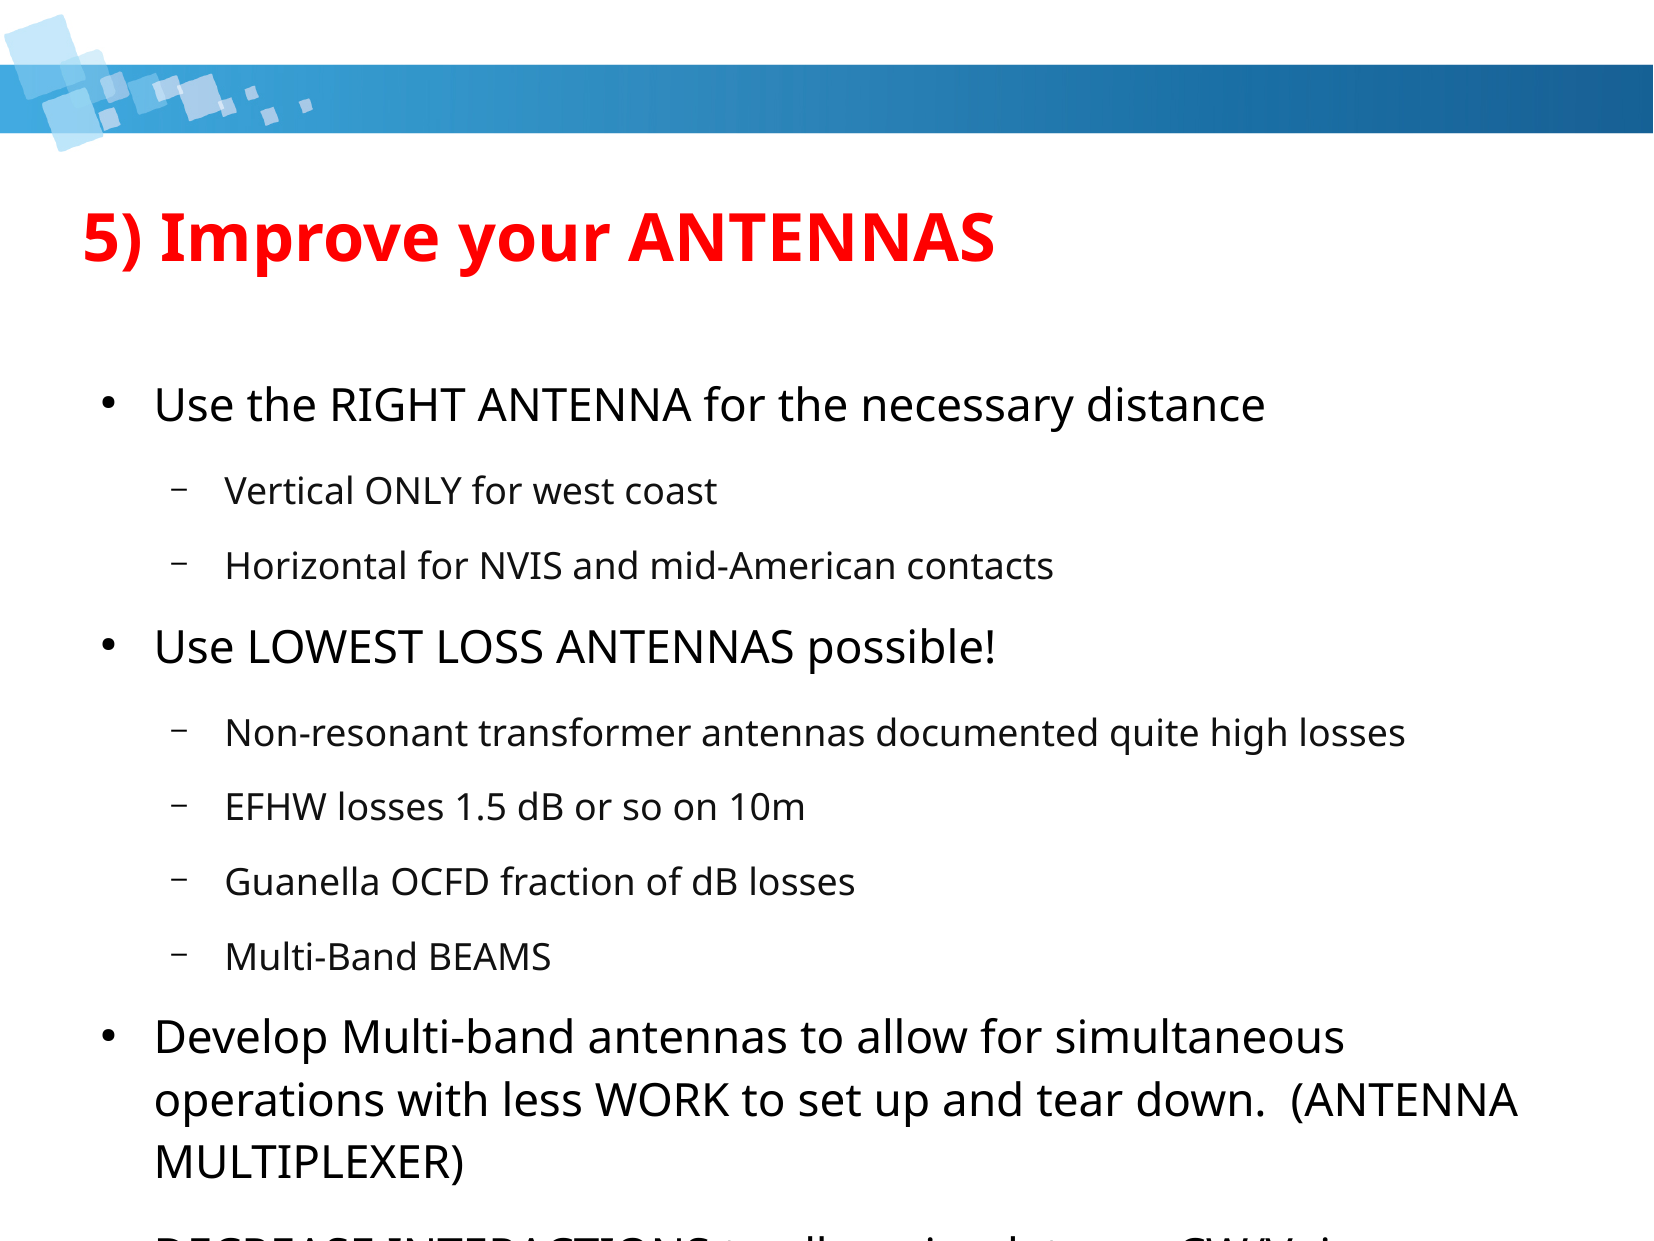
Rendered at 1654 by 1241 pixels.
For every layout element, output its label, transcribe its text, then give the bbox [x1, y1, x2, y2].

title 5) Improve your ANTENNAS [82, 132, 1571, 340]
picture [0, 0, 1653, 1238]
list Use the RIGHT ANTENNA for the necessary distance Vertical ONLY for west coast Horizontal for NVIS and mid-American contacts Use LOWEST LOSS ANTENNAS possible! Non-resonant transformer antennas documented quite high losses EFHW losses 1.5 dB or so on 10m Guanella OCFD fraction of dB losses Multi-Band BEAMS Develop Multi-band antennas to allow for simultaneous operations with less WORK to set up and tear down. (ANTENNA MULTIPLEXER) DECREASE INTERACTIONS to allow simulateous CW/Voice on same band [82, 372, 1571, 1116]
